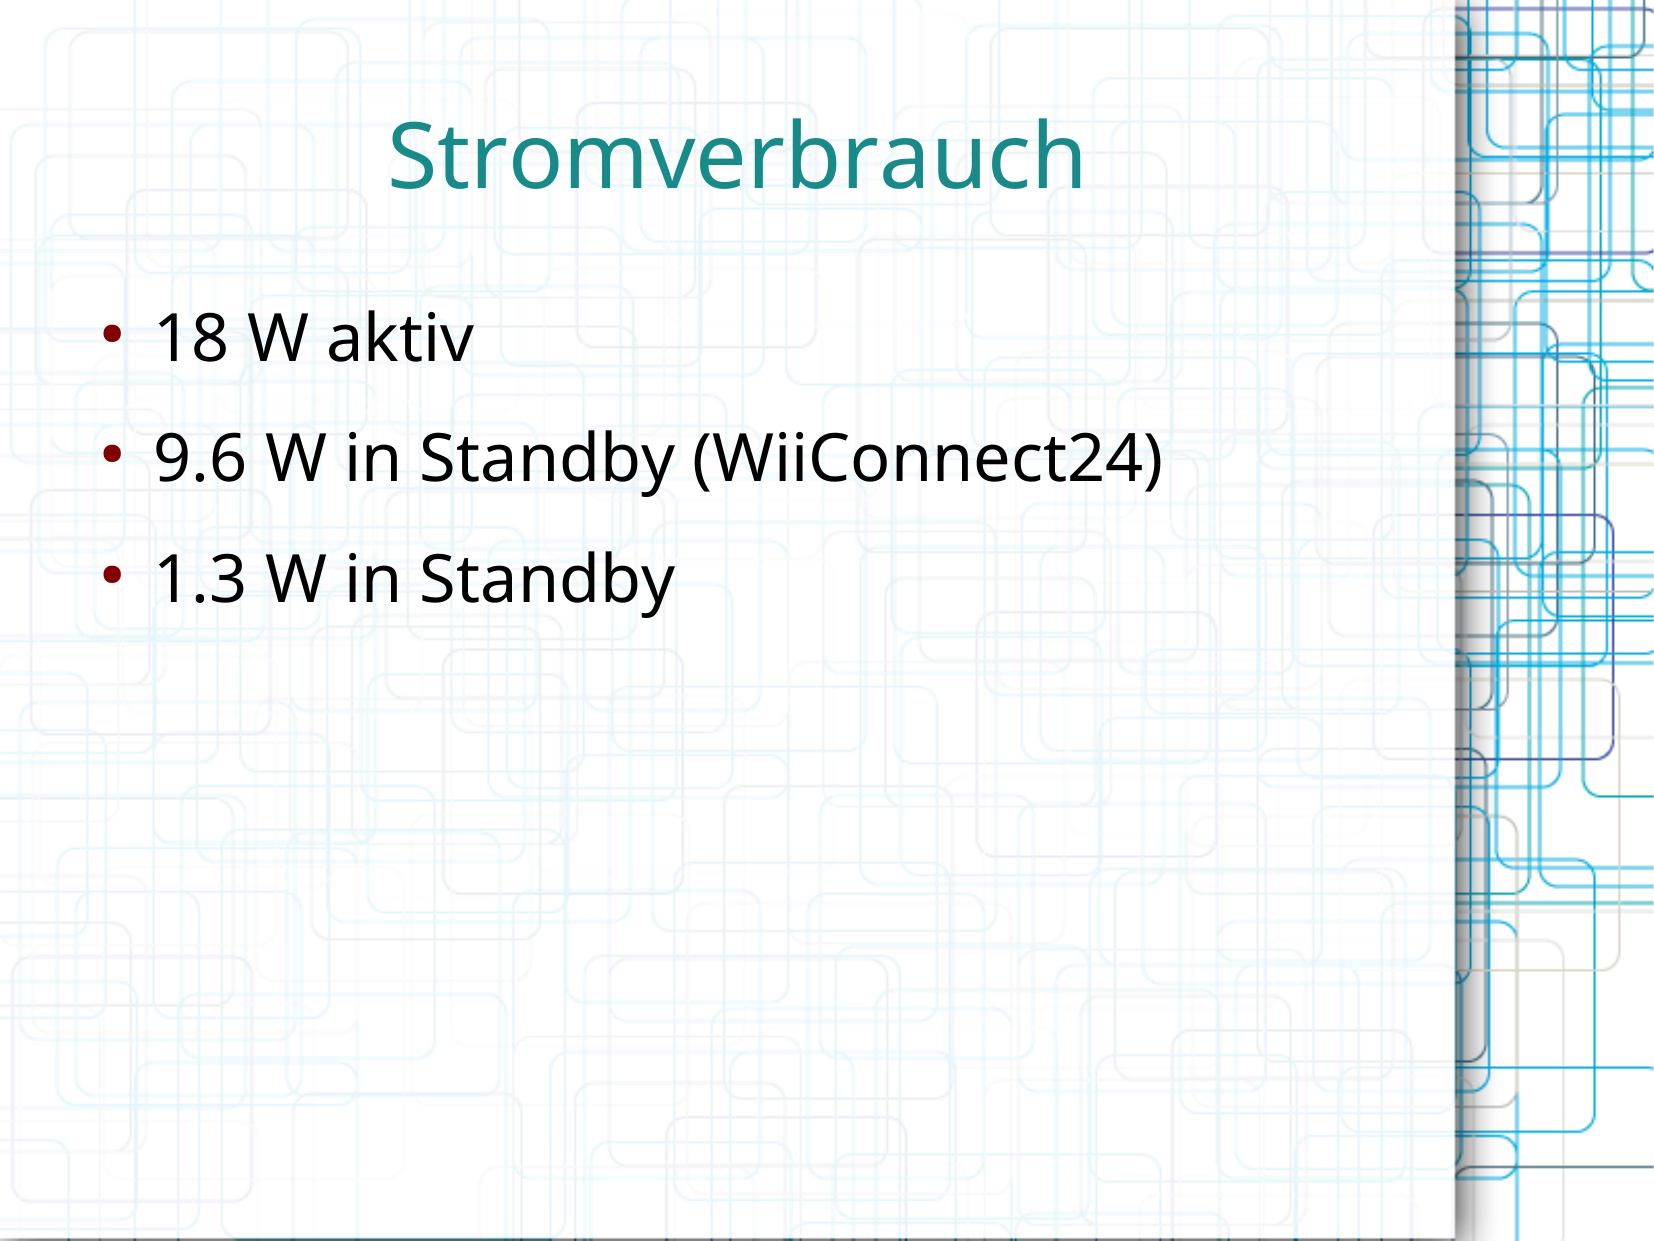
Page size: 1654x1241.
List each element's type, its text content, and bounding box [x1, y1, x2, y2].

list 18 W aktiv 9.6 W in Standby (WiiConnect24) 1.3 W in Standby [82, 290, 1418, 1109]
picture [0, 0, 1654, 1241]
title Stromverbrauch [59, 49, 1418, 257]
